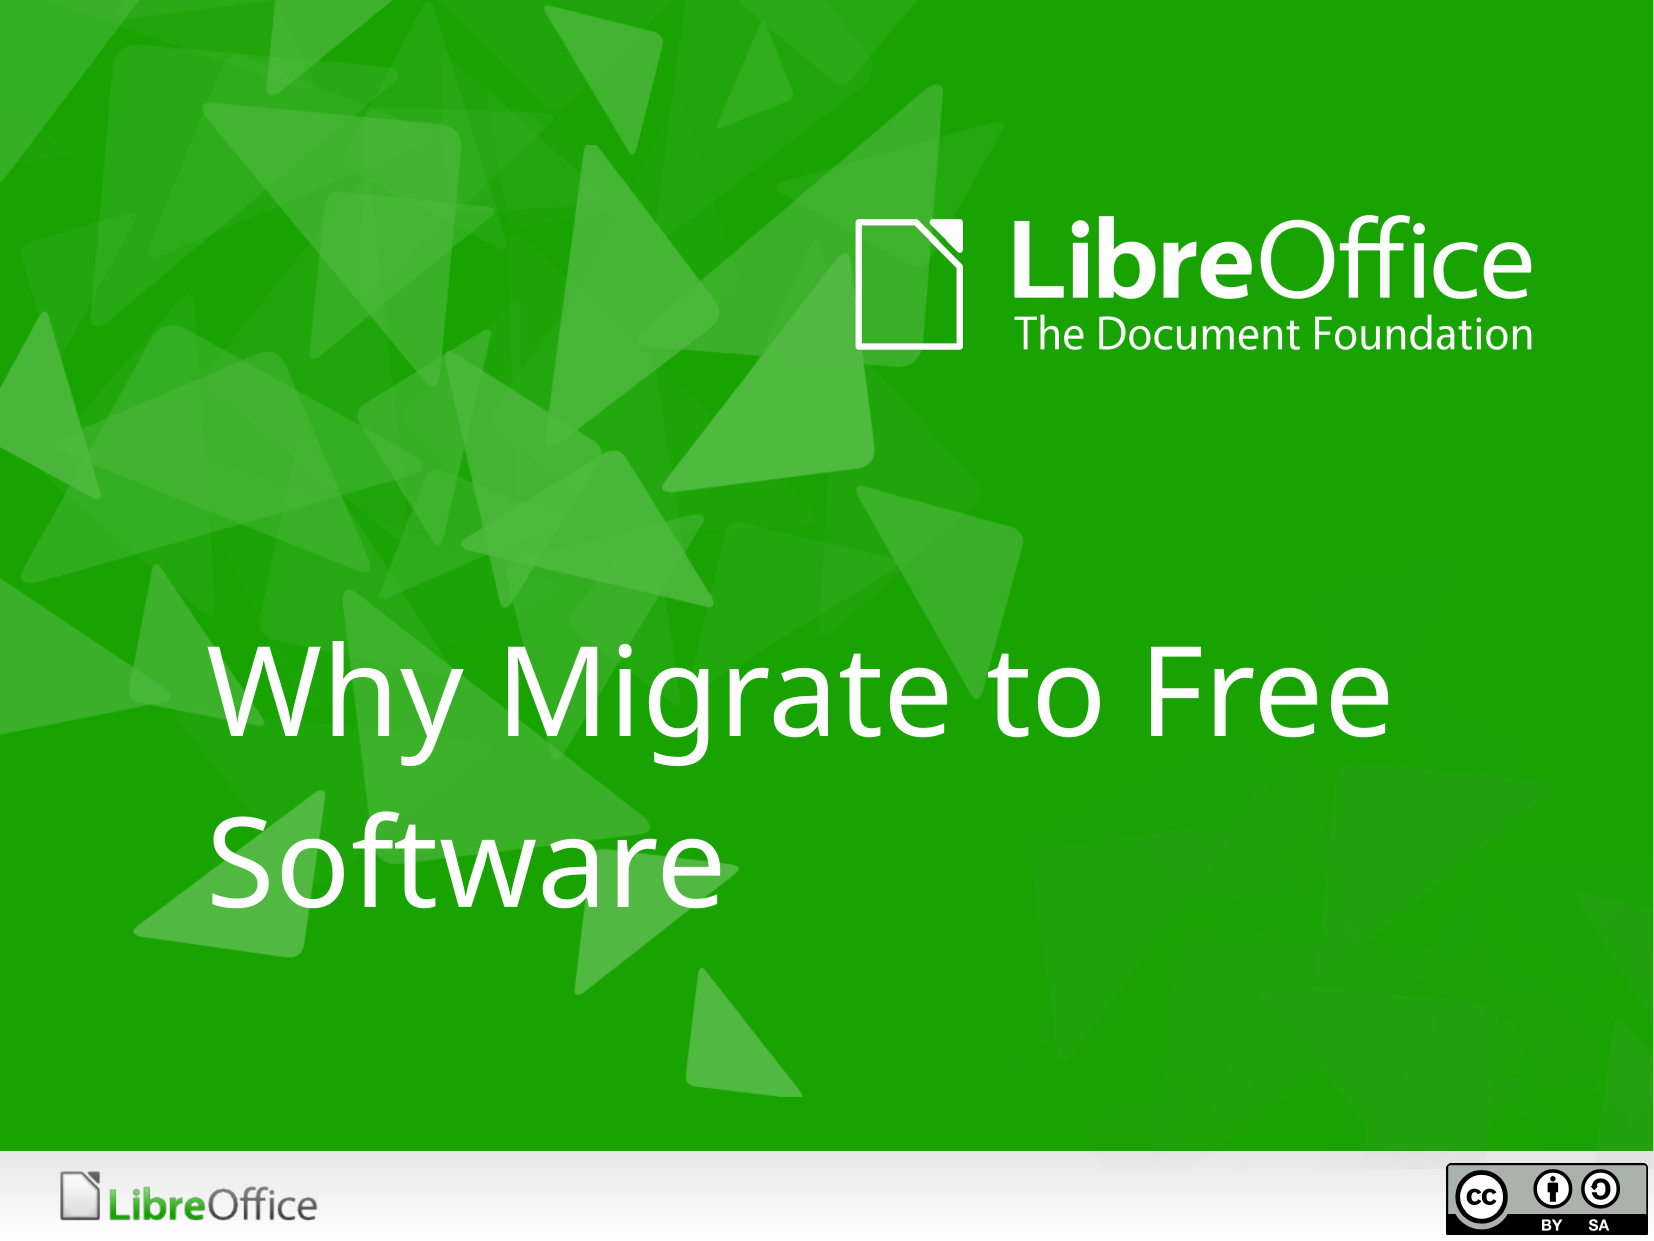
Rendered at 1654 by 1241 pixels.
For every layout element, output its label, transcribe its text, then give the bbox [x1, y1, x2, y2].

picture [0, 0, 1654, 1235]
picture [41, 1152, 337, 1240]
title Why Migrate to Free Software [206, 685, 1477, 863]
